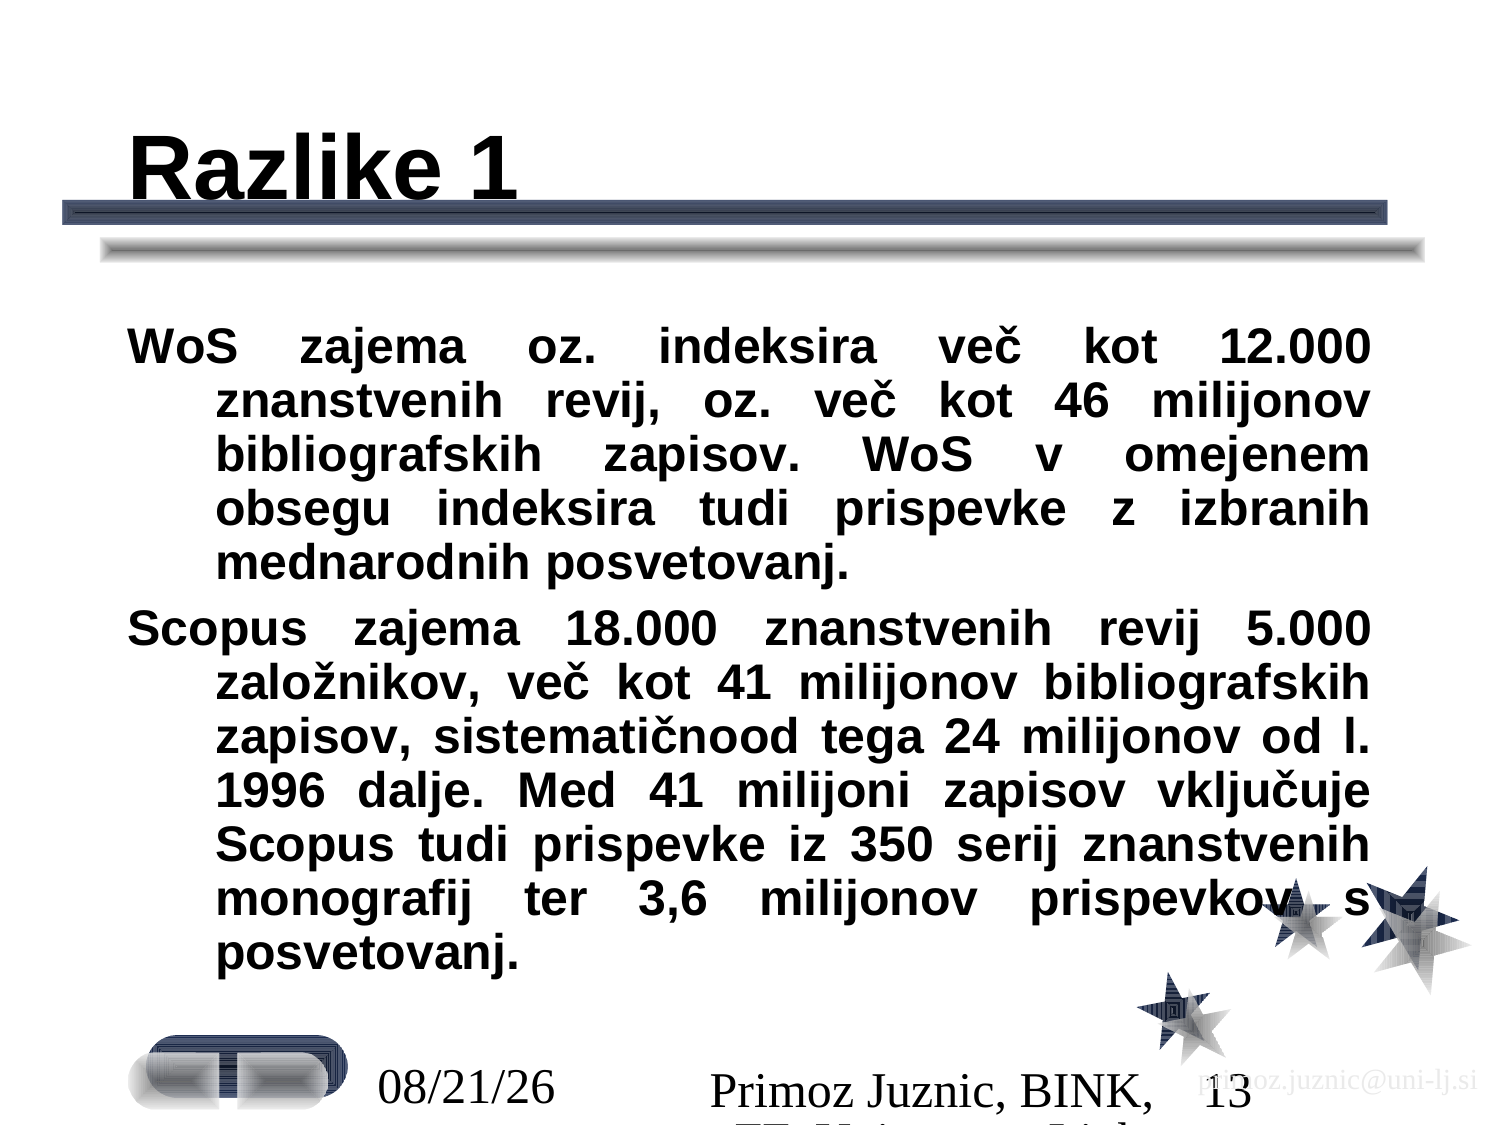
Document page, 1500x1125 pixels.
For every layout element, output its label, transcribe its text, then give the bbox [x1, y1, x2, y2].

list WoS zajema oz. indeksira več kot 12.000 znanstvenih revij, oz. več kot 46 milijonov bibliografskih zapisov. WoS v omejenem obsegu indeksira tudi prispevke z izbranih mednarodnih posvetovanj. Scopus zajema 18.000 znanstvenih revij 5.000 založnikov, več kot 41 milijonov bibliografskih zapisov, sistematičnood tega 24 milijonov od l. 1996 dalje. Med 41 milijoni zapisov vključuje Scopus tudi prispevke iz 350 serij znanstvenih monografij ter 3,6 milijonov prispevkov s posvetovanj. [112, 312, 1388, 988]
title Razlike 1 [112, 37, 1388, 225]
